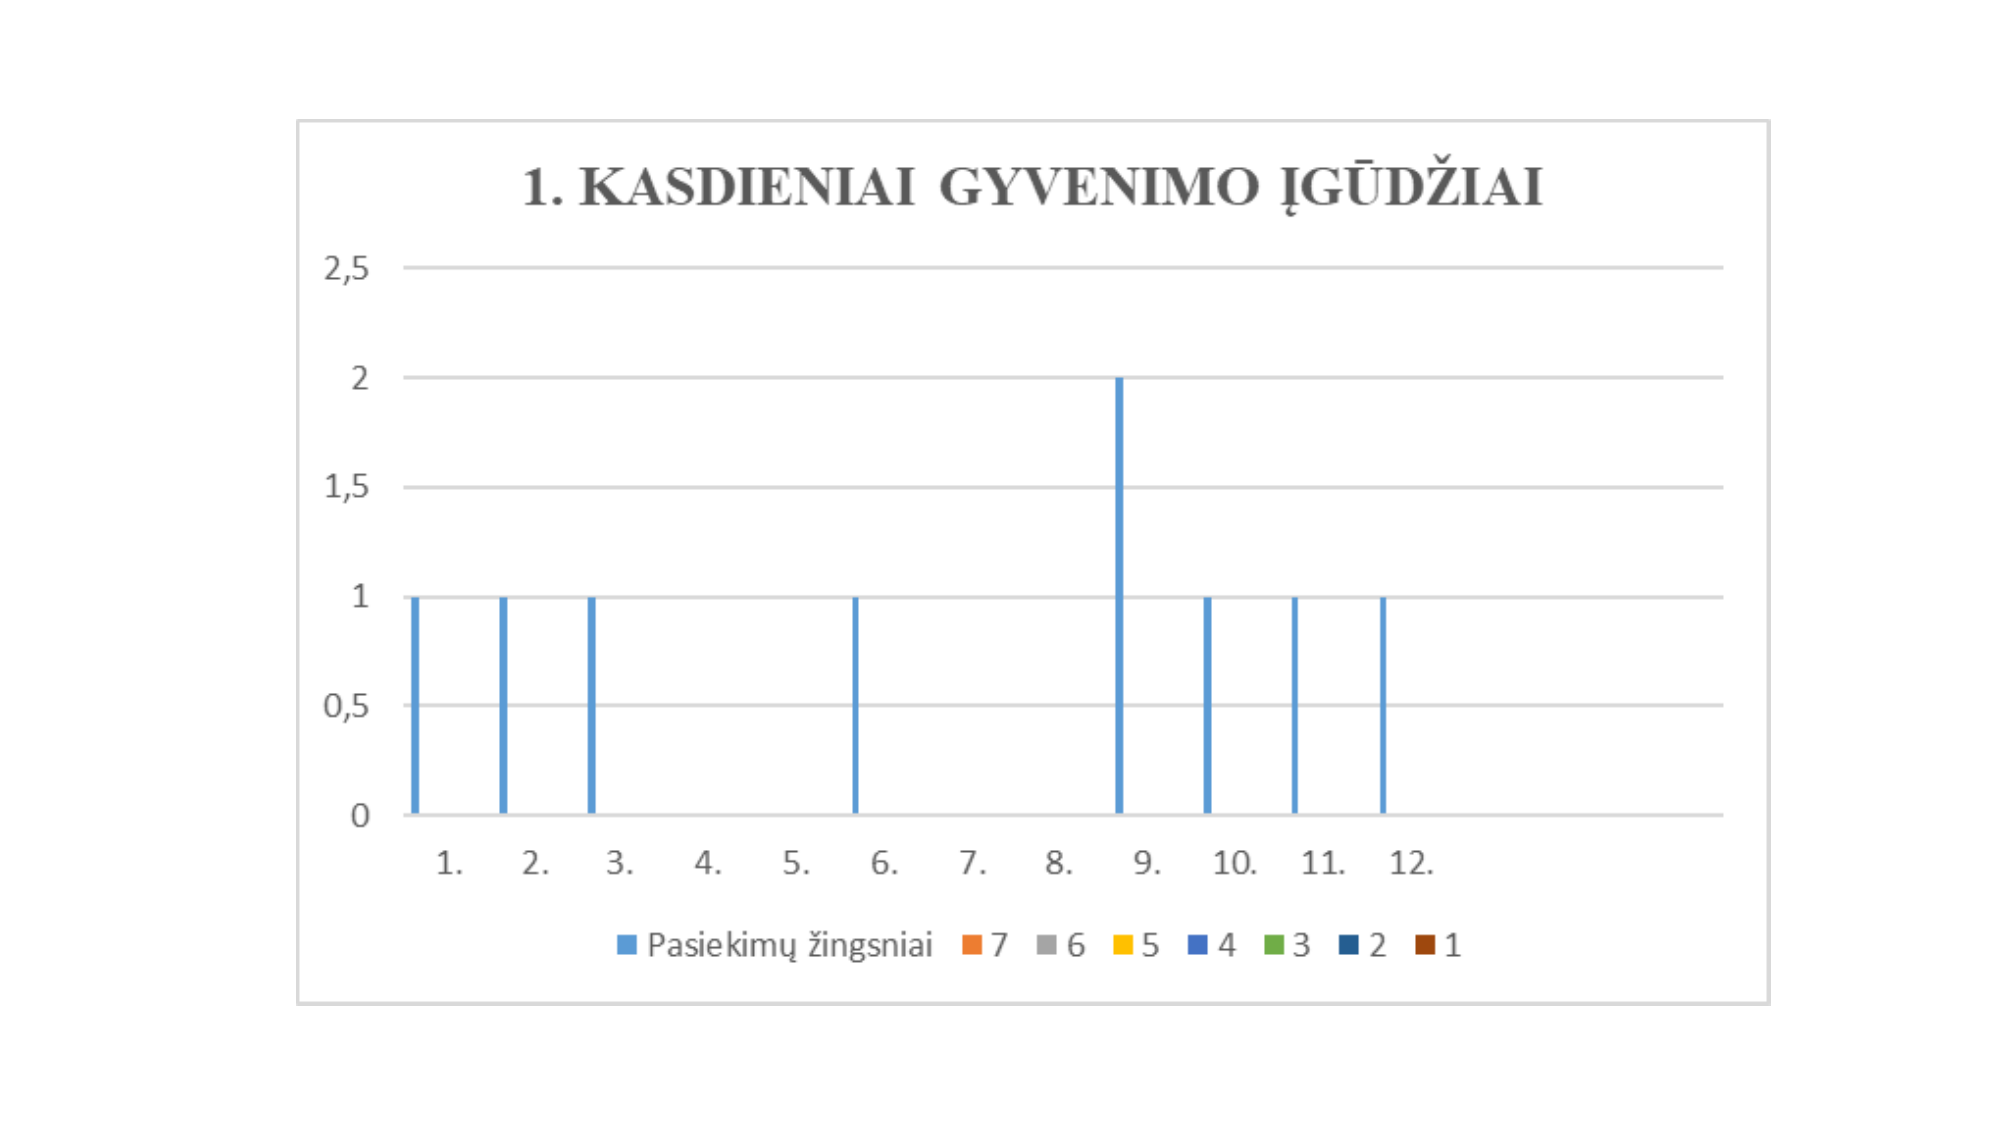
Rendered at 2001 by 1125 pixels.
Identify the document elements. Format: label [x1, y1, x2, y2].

picture [296, 119, 1771, 1006]
